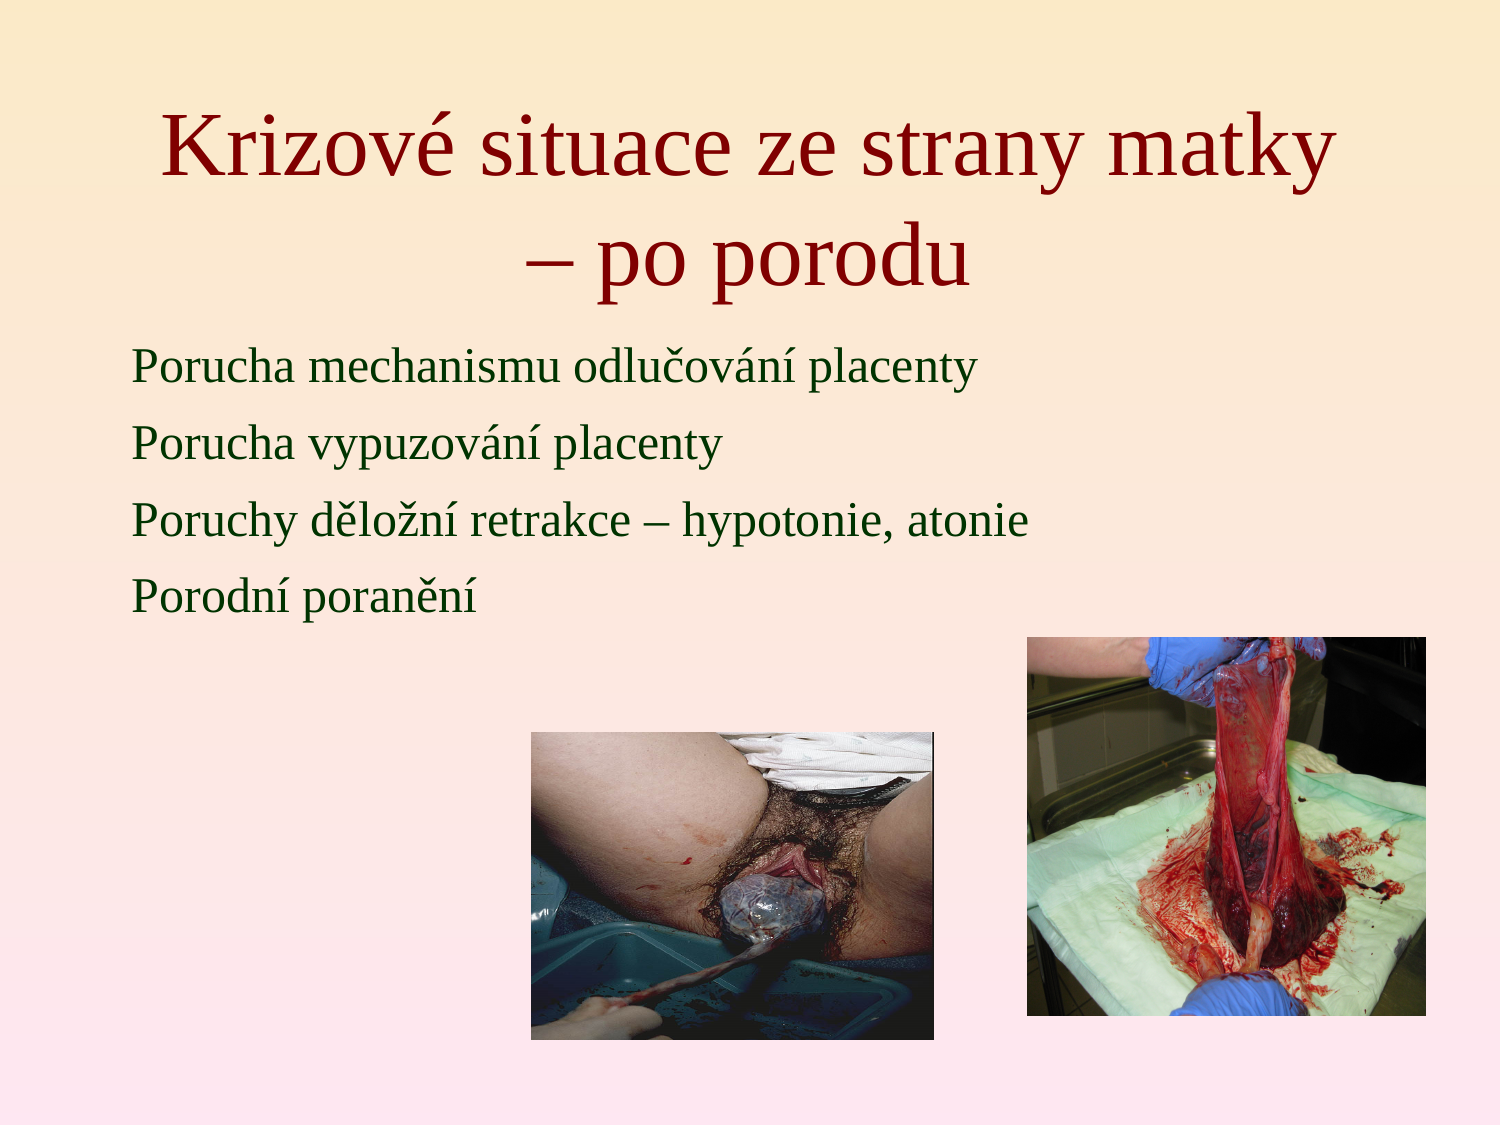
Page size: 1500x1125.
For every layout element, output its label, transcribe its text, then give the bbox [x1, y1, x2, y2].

picture [531, 732, 934, 1040]
list Porucha mechanismu odlučování placenty Porucha vypuzování placenty Poruchy děložní retrakce – hypotonie, atonie Porodní poranění [112, 324, 1388, 1000]
picture [1027, 637, 1426, 1016]
title Krizové situace ze strany matky – po porodu [112, 75, 1388, 312]
